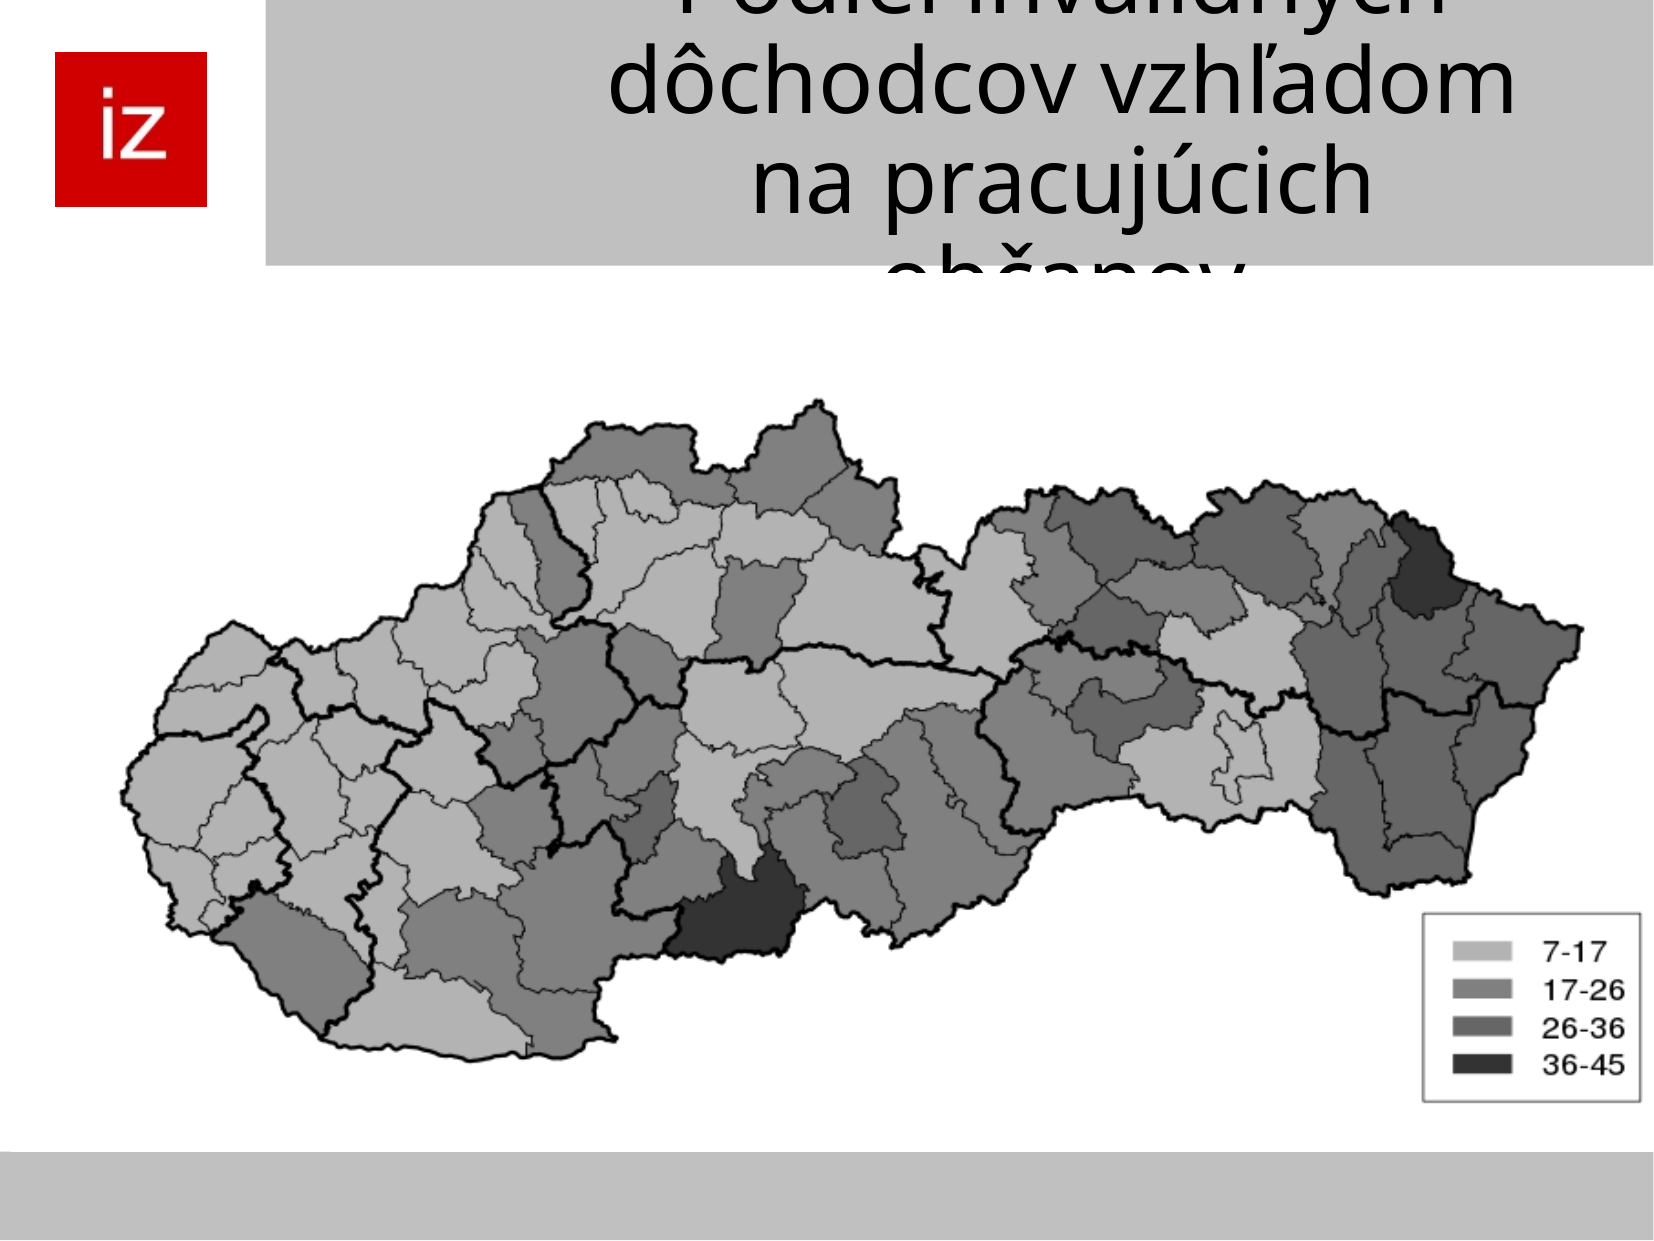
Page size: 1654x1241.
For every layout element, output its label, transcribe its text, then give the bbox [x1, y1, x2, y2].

picture [11, 273, 1654, 1152]
picture [55, 52, 207, 207]
title Podiel invalidných dôchodcov vzhľadom na pracujúcich občanov [561, 1, 1565, 265]
